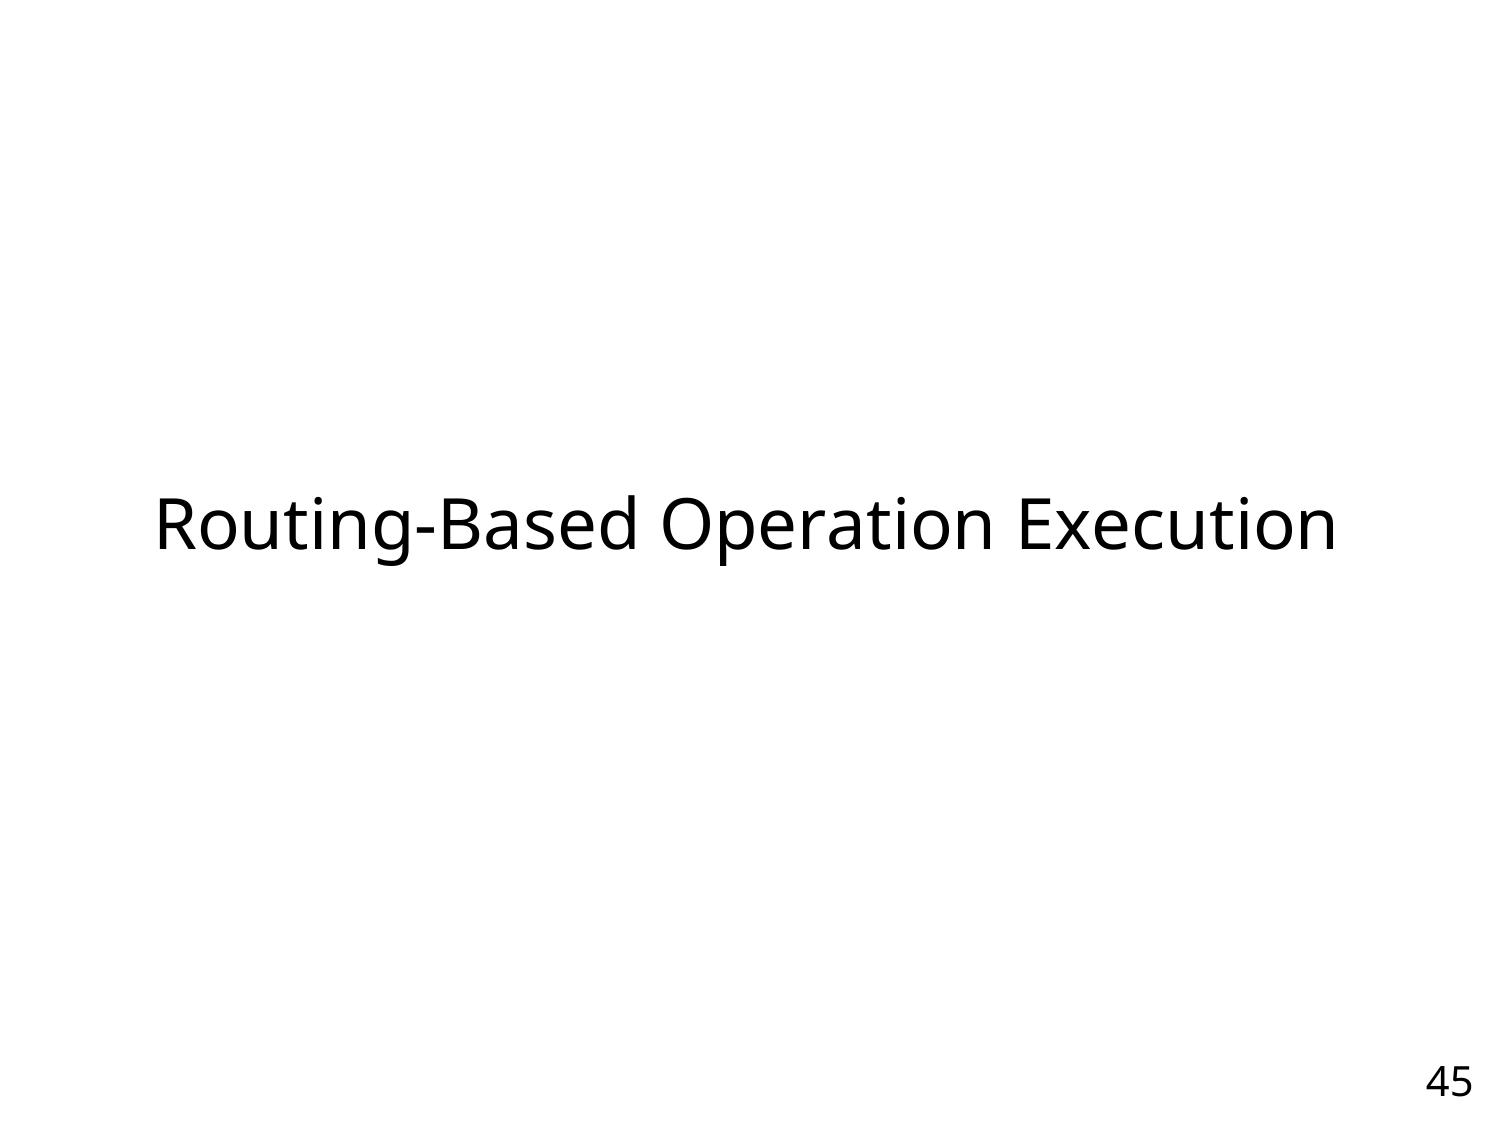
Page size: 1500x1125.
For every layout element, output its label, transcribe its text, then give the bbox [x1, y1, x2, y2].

subtitle Routing-Based Operation Execution [75, 44, 1419, 1006]
